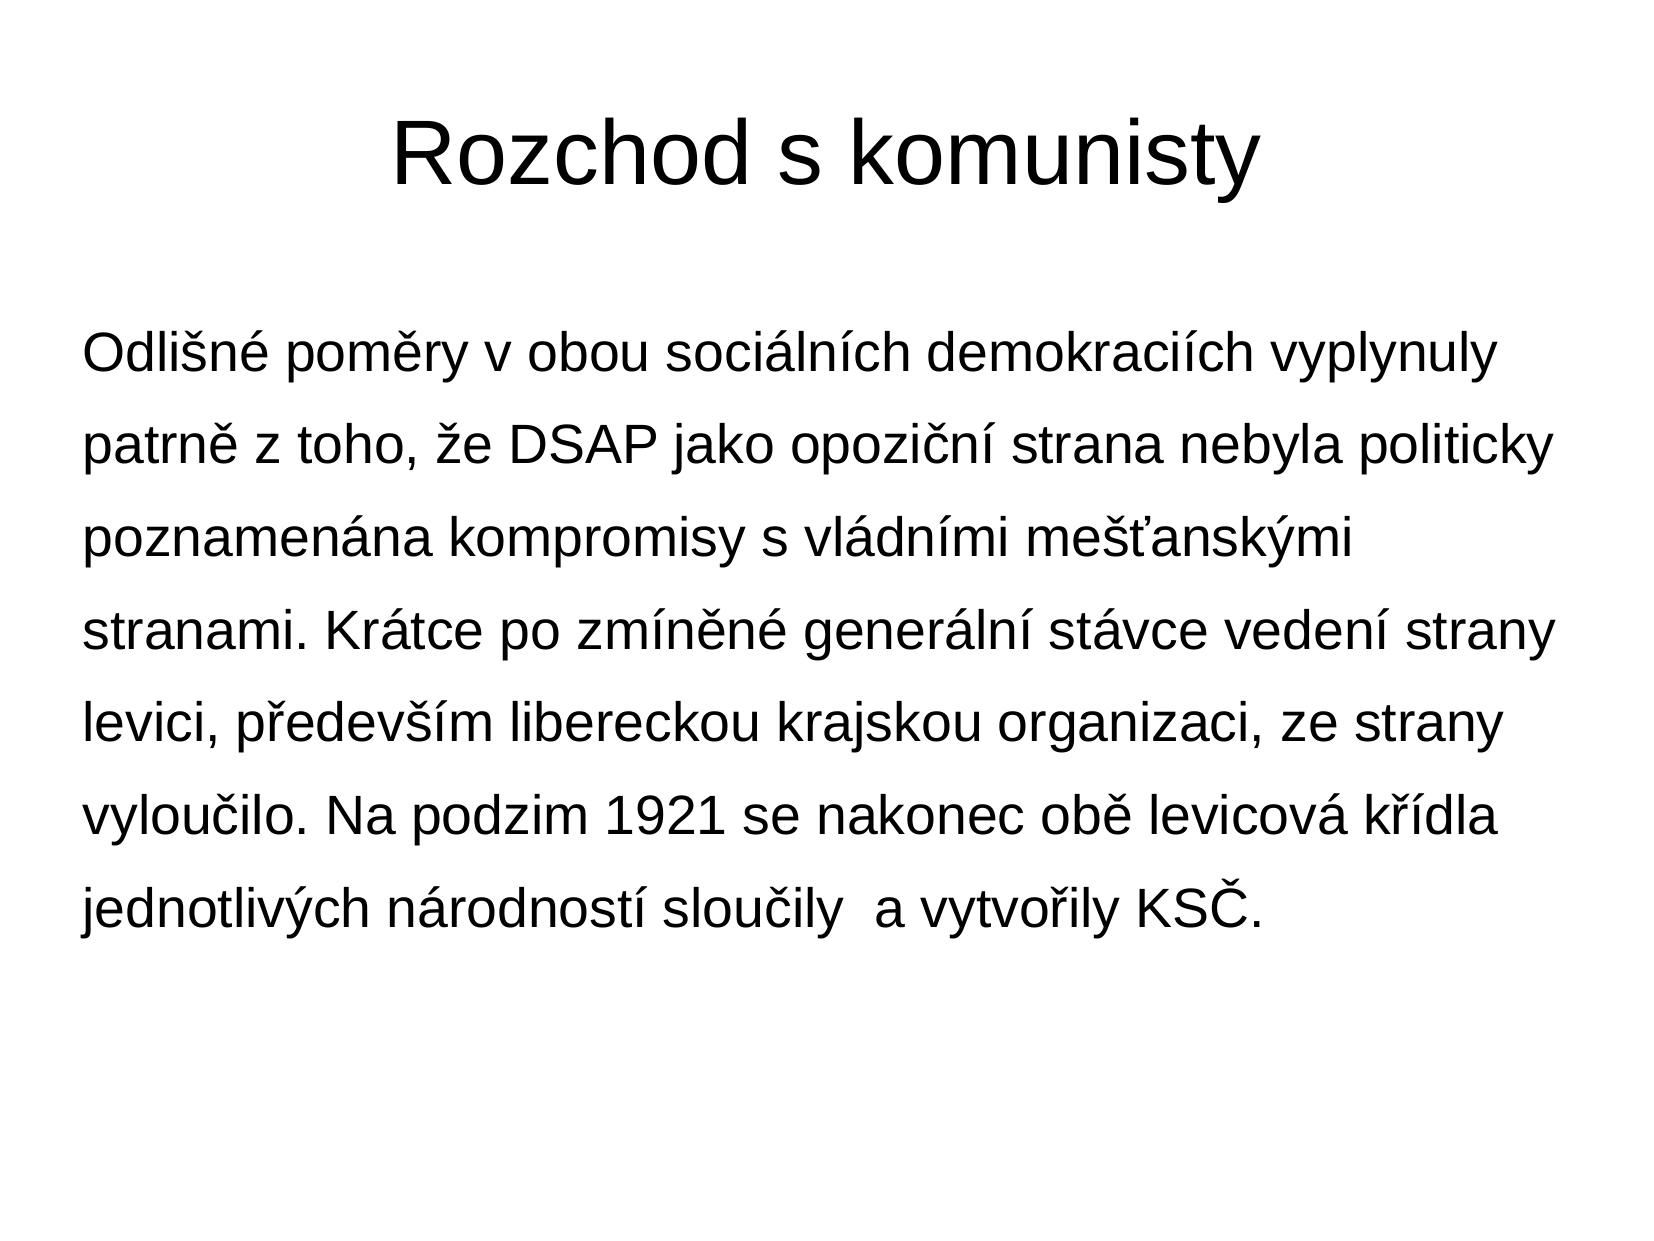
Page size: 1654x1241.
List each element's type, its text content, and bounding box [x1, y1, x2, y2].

title Rozchod s komunisty [82, 49, 1571, 257]
list Odlišné poměry v obou sociálních demokraciích vyplynuly patrně z toho, že DSAP jako opoziční strana nebyla politicky poznamenána kompromisy s vládními mešťanskými stranami. Krátce po zmíněné generální stávce vedení strany levici, především libereckou krajskou organizaci, ze strany vyloučilo. Na podzim 1921 se nakonec obě levicová křídla jednotlivých národností sloučily a vytvořily KSČ. [82, 290, 1571, 1010]
